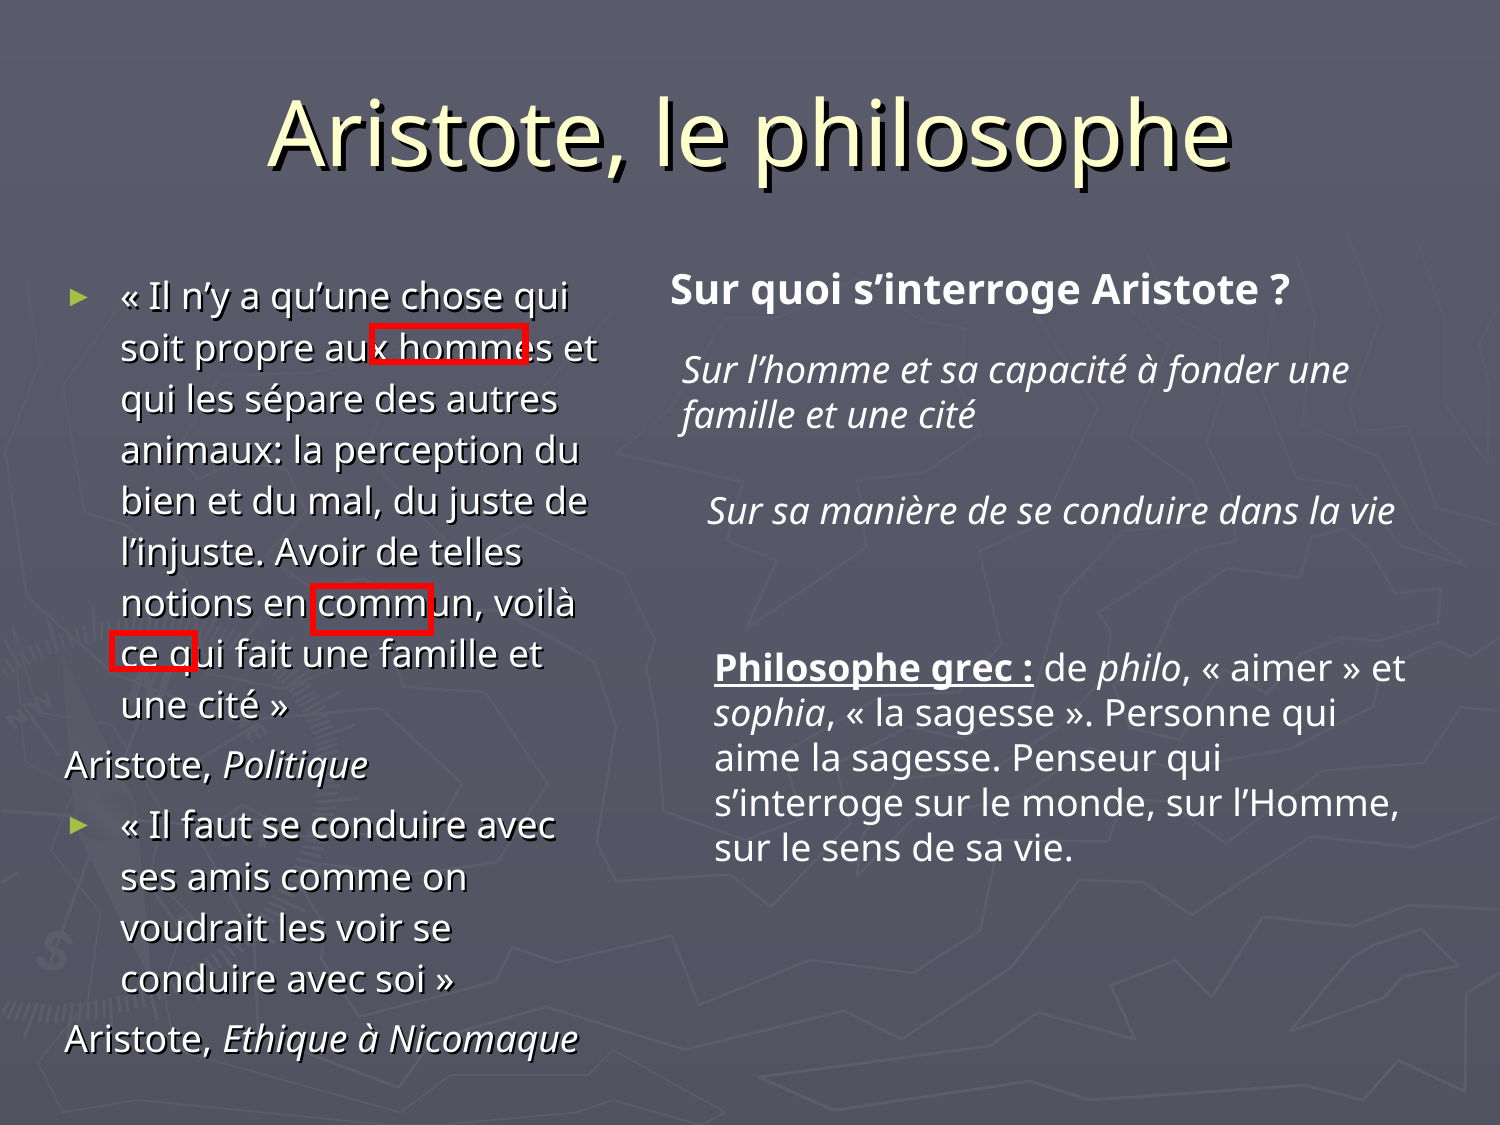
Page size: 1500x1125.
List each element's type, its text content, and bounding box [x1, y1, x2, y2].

text_box Sur l’homme et sa capacité à fonder une famille et une cité [667, 337, 1415, 489]
title Aristote, le philosophe [49, 37, 1451, 225]
text_box Sur quoi s’interroge Aristote ? [655, 255, 1436, 397]
text_box Sur sa manière de se conduire dans la vie [692, 479, 1412, 541]
list « Il n’y a qu’une chose qui soit propre aux hommes et qui les sépare des autres animaux: la perception du bien et du mal, du juste de l’injuste. Avoir de telles notions en commun, voilà ce qui fait une famille et une cité » Aristote, Politique « Il faut se conduire avec ses amis comme on voudrait les voir se conduire avec soi » Aristote, Ethique à Nicomaque [49, 262, 621, 1001]
text_box Philosophe grec : de philo, « aimer » et sophia, « la sagesse ». Personne qui aime la sagesse. Penseur qui s’interroge sur le monde, sur l’Homme, sur le sens de sa vie. [699, 635, 1436, 877]
